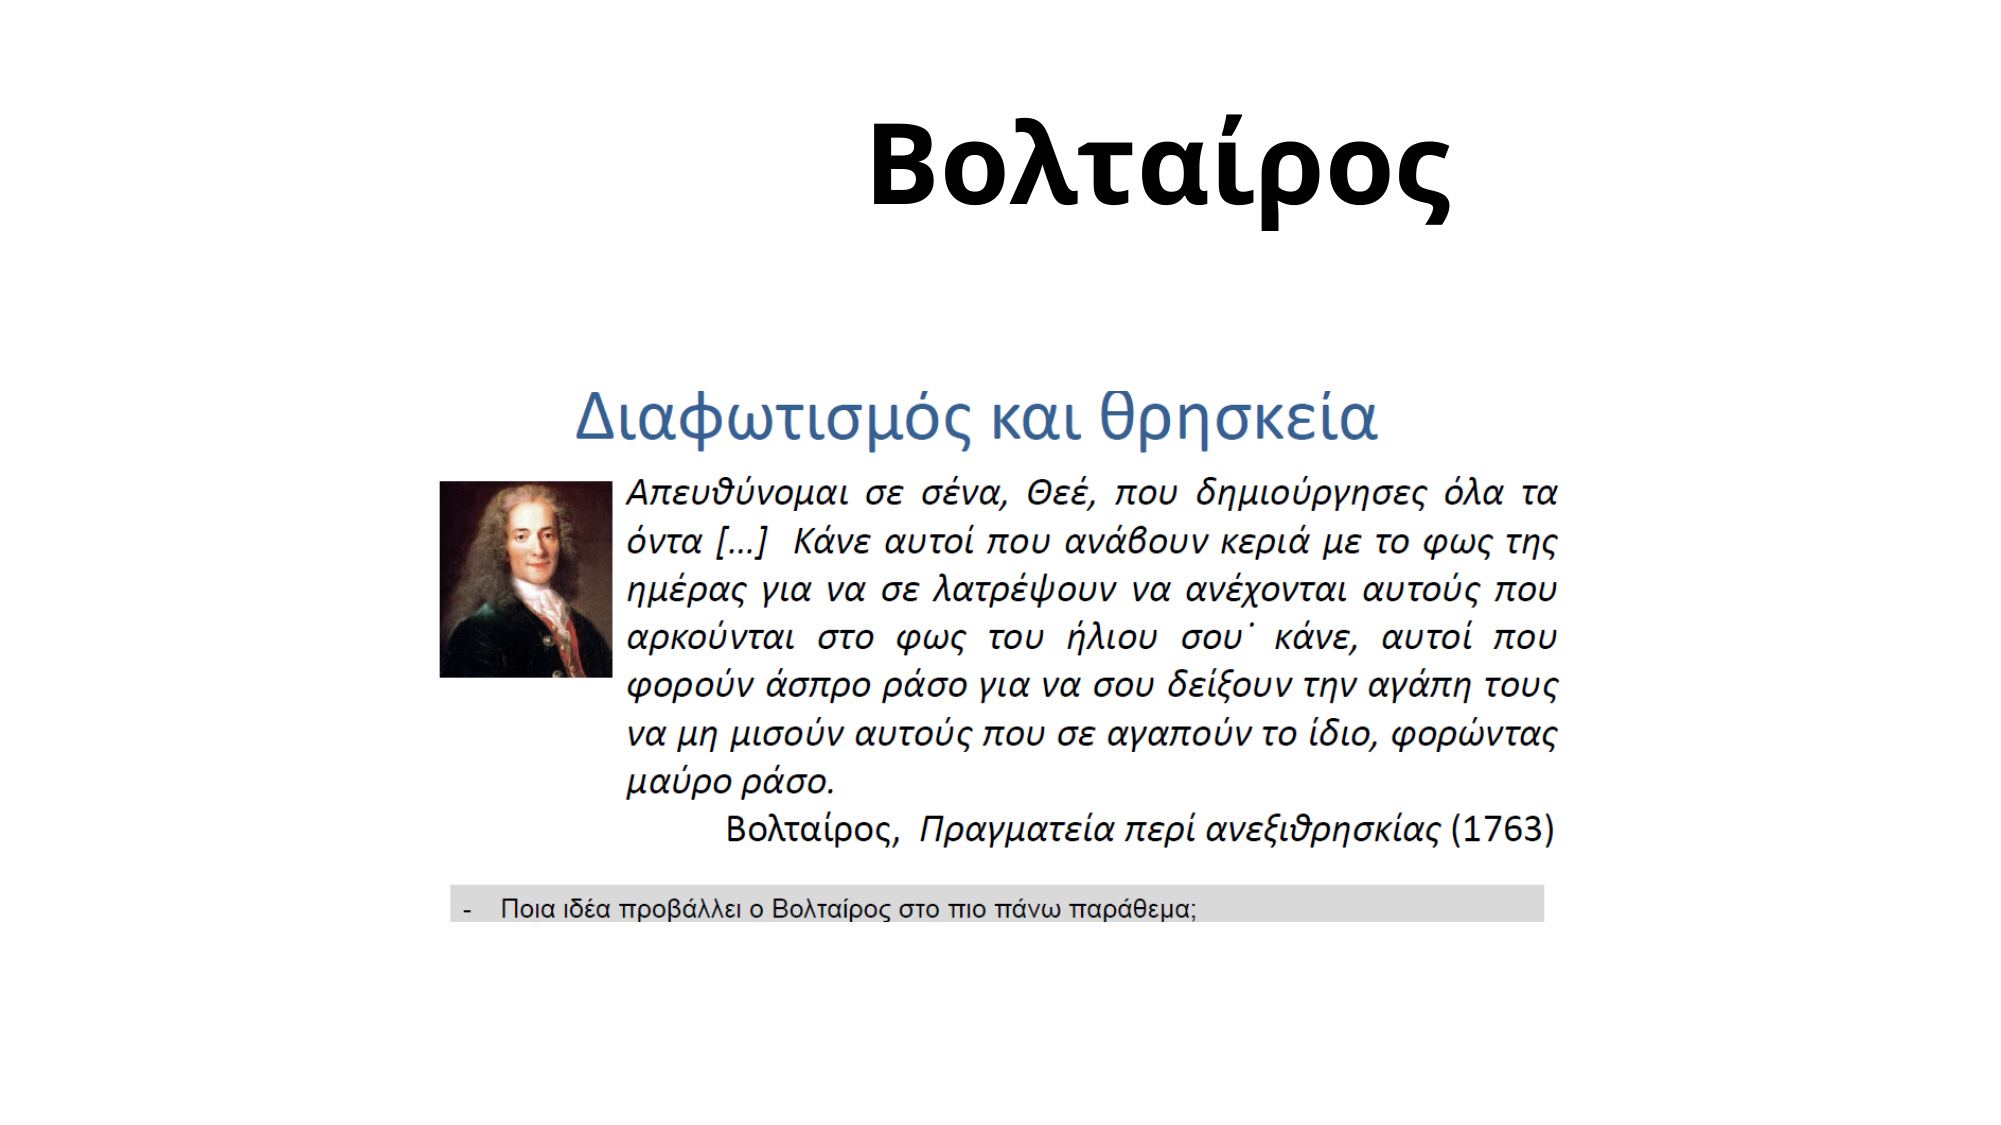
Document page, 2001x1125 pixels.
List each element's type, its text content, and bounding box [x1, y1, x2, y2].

picture [427, 391, 1573, 922]
title Βολταίρος [137, 59, 1863, 278]
